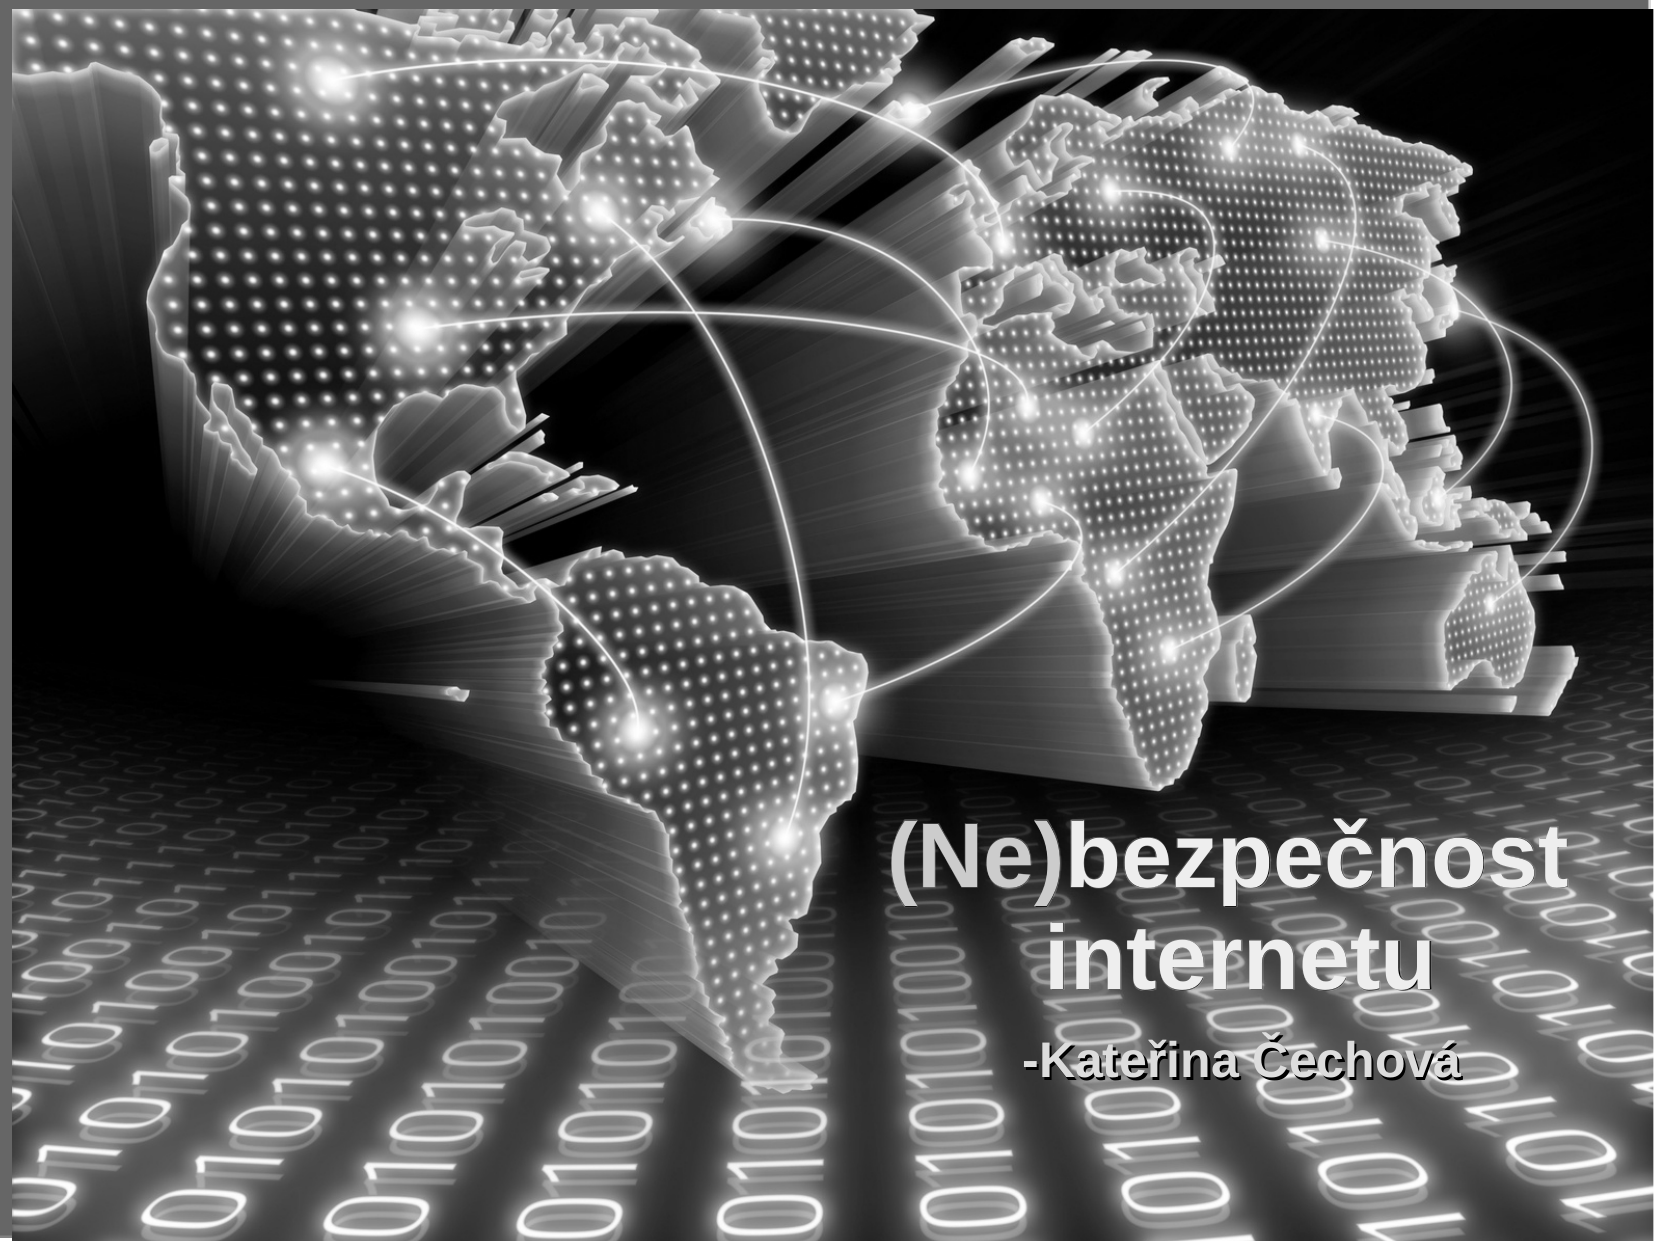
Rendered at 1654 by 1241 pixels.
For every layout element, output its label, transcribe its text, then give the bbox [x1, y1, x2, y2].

subtitle -Kateřina Čechová [497, 700, 1654, 1241]
title (Ne)bezpečnost internetu [377, 708, 497, 1105]
picture [12, 9, 1654, 1241]
